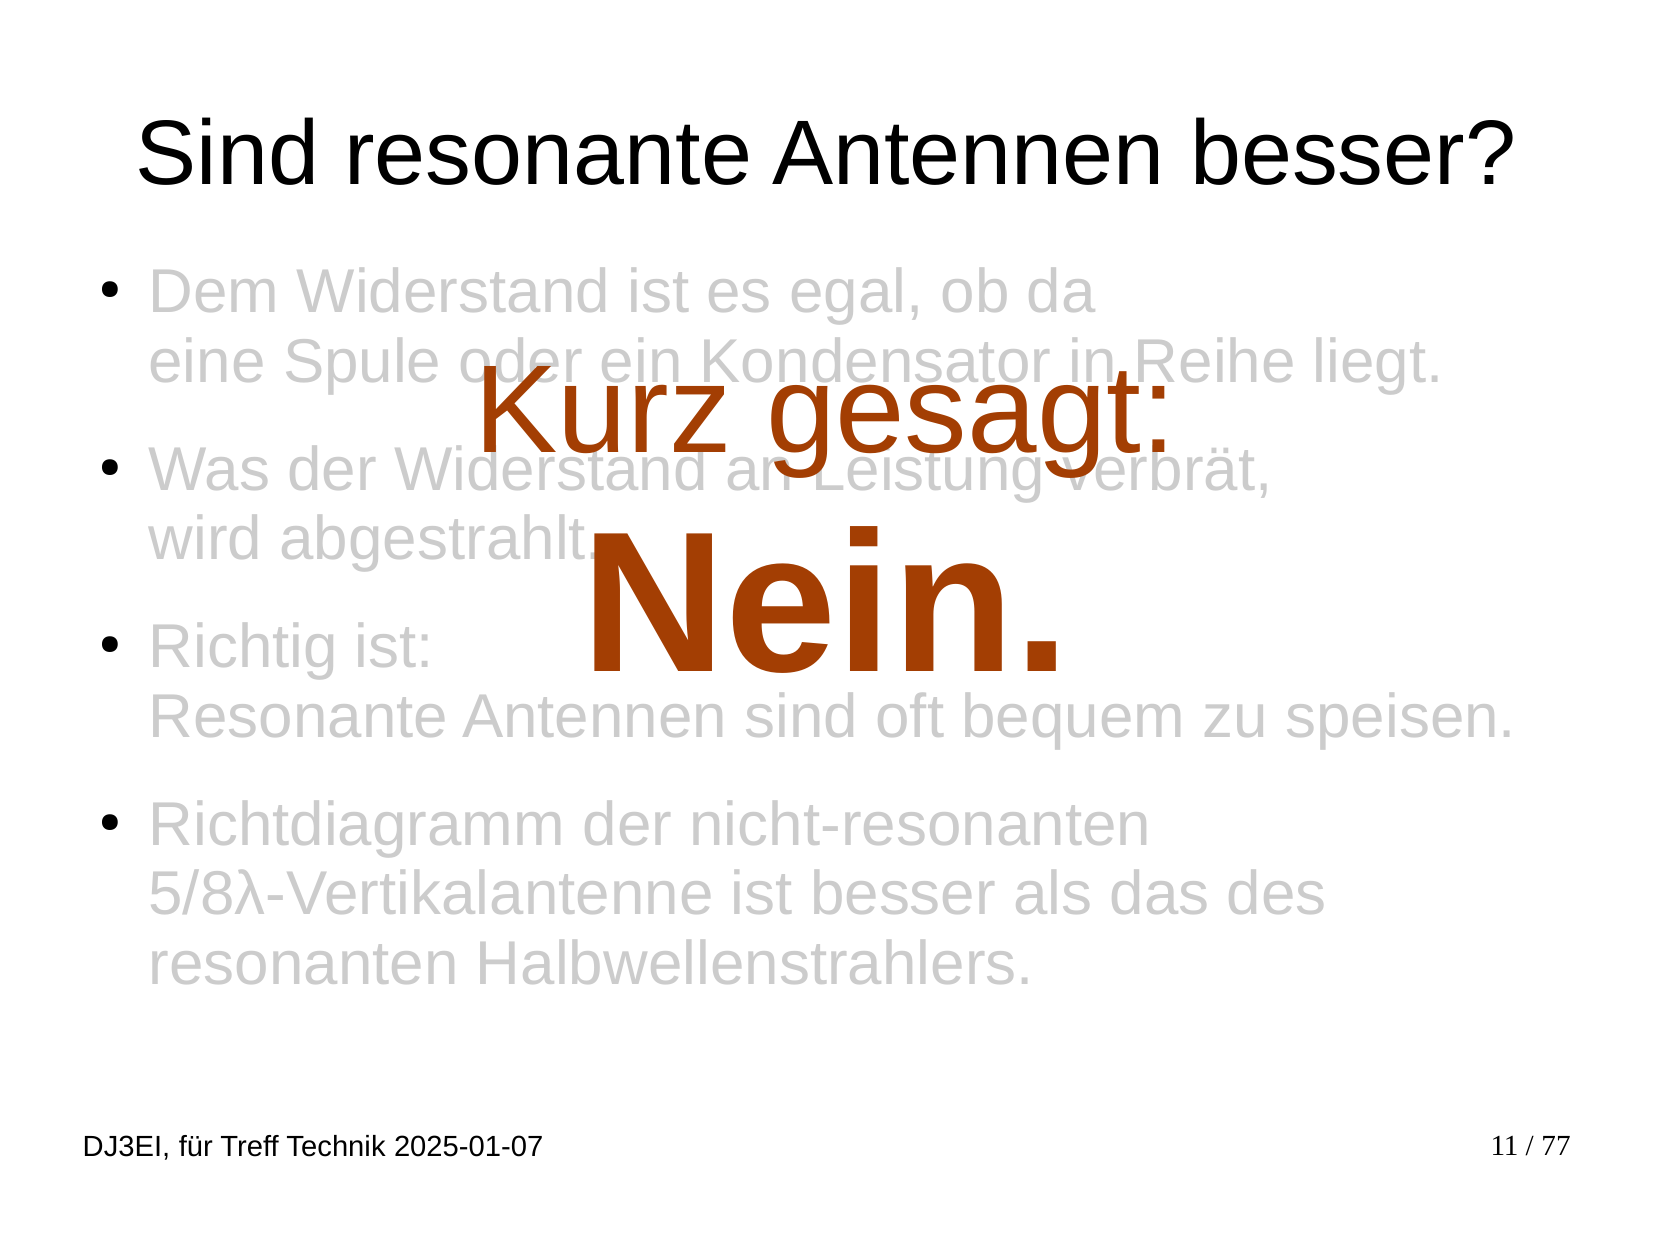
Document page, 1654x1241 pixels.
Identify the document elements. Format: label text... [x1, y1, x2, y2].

title Sind resonante Antennen besser? [82, 49, 1571, 256]
list Dem Widerstand ist es egal, ob da eine Spule oder ein Kondensator in Reihe liegt. Was der Widerstand an Leistung verbrät, wird abgestrahlt. Richtig ist: Resonante Antennen sind oft bequem zu speisen. Richtdiagramm der nicht-resonanten 5/8λ-Vertikalantenne ist besser als das des resonanten Halbwellenstrahlers. [82, 256, 1571, 1010]
text_box Kurz gesagt: Nein. [460, 331, 1252, 945]
